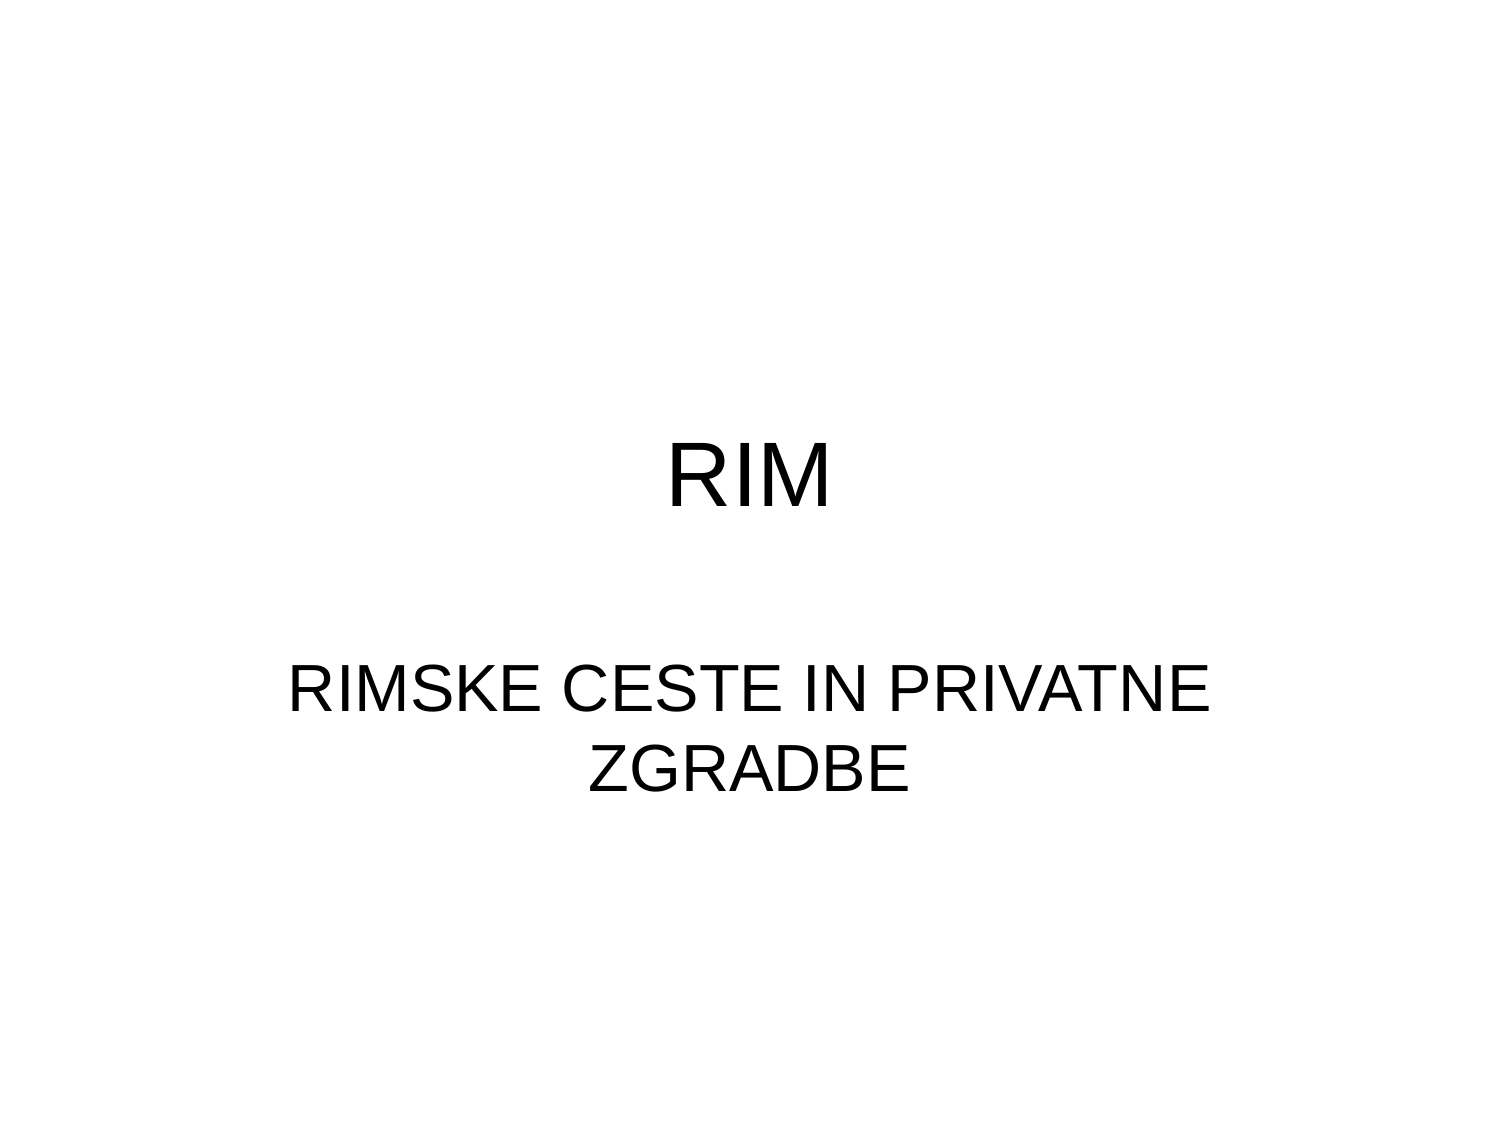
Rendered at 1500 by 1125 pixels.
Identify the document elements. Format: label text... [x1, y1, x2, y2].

title RIM [112, 349, 1388, 591]
subtitle RIMSKE CESTE IN PRIVATNE ZGRADBE [225, 637, 1275, 925]
